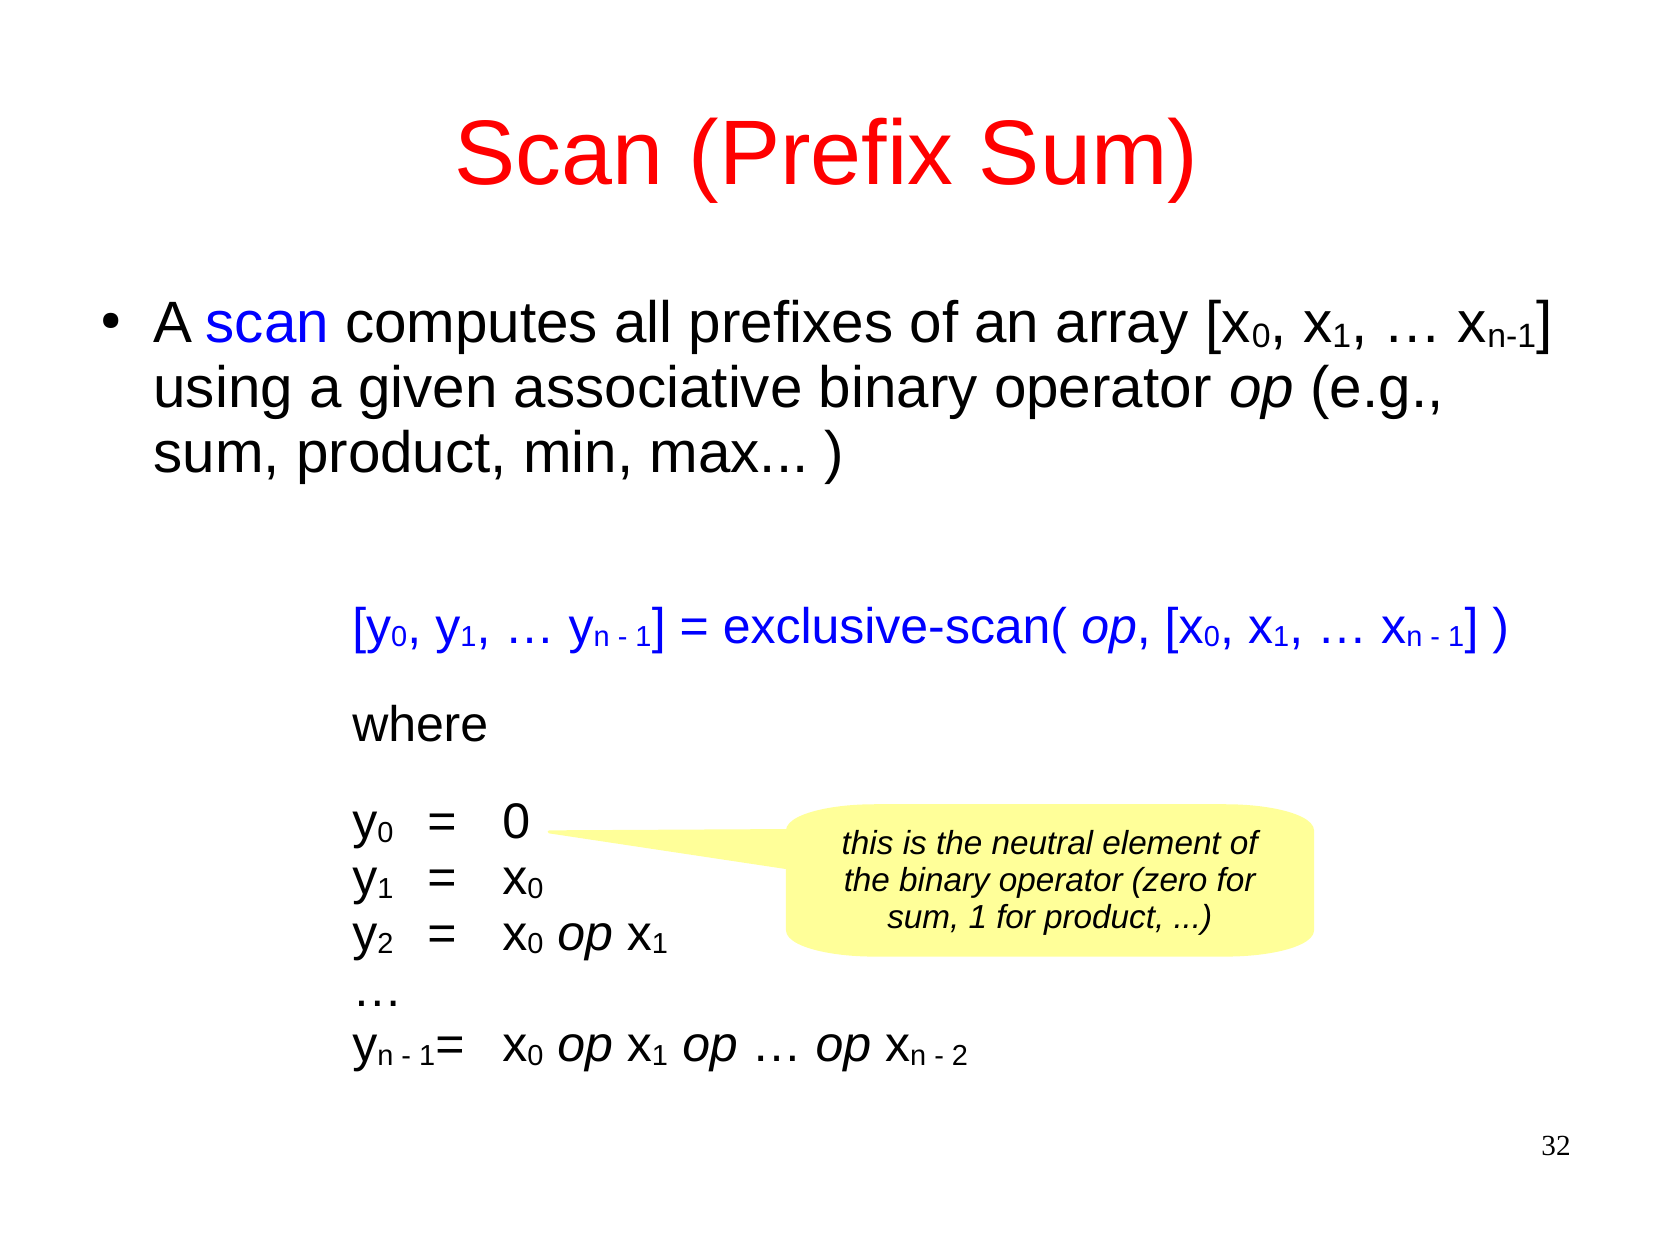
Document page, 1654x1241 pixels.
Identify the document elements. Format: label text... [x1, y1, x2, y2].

list A scan computes all prefixes of an array [x0, x1, … xn-1] using a given associative binary operator op (e.g., sum, product, min, max... ) [82, 290, 1571, 1109]
text_box [y0, y1, … yn - 1] = exclusive-scan( op, [x0, x1, … xn - 1] ) where y0 = 0 y1 = x0 y2 = x0 op x1 … yn - 1= x0 op x1 op … op xn - 2 [337, 590, 1538, 1219]
title Scan (Prefix Sum) [82, 49, 1571, 257]
text_box this is the neutral element of the binary operator (zero for sum, 1 for product, ...) [549, 805, 1313, 956]
